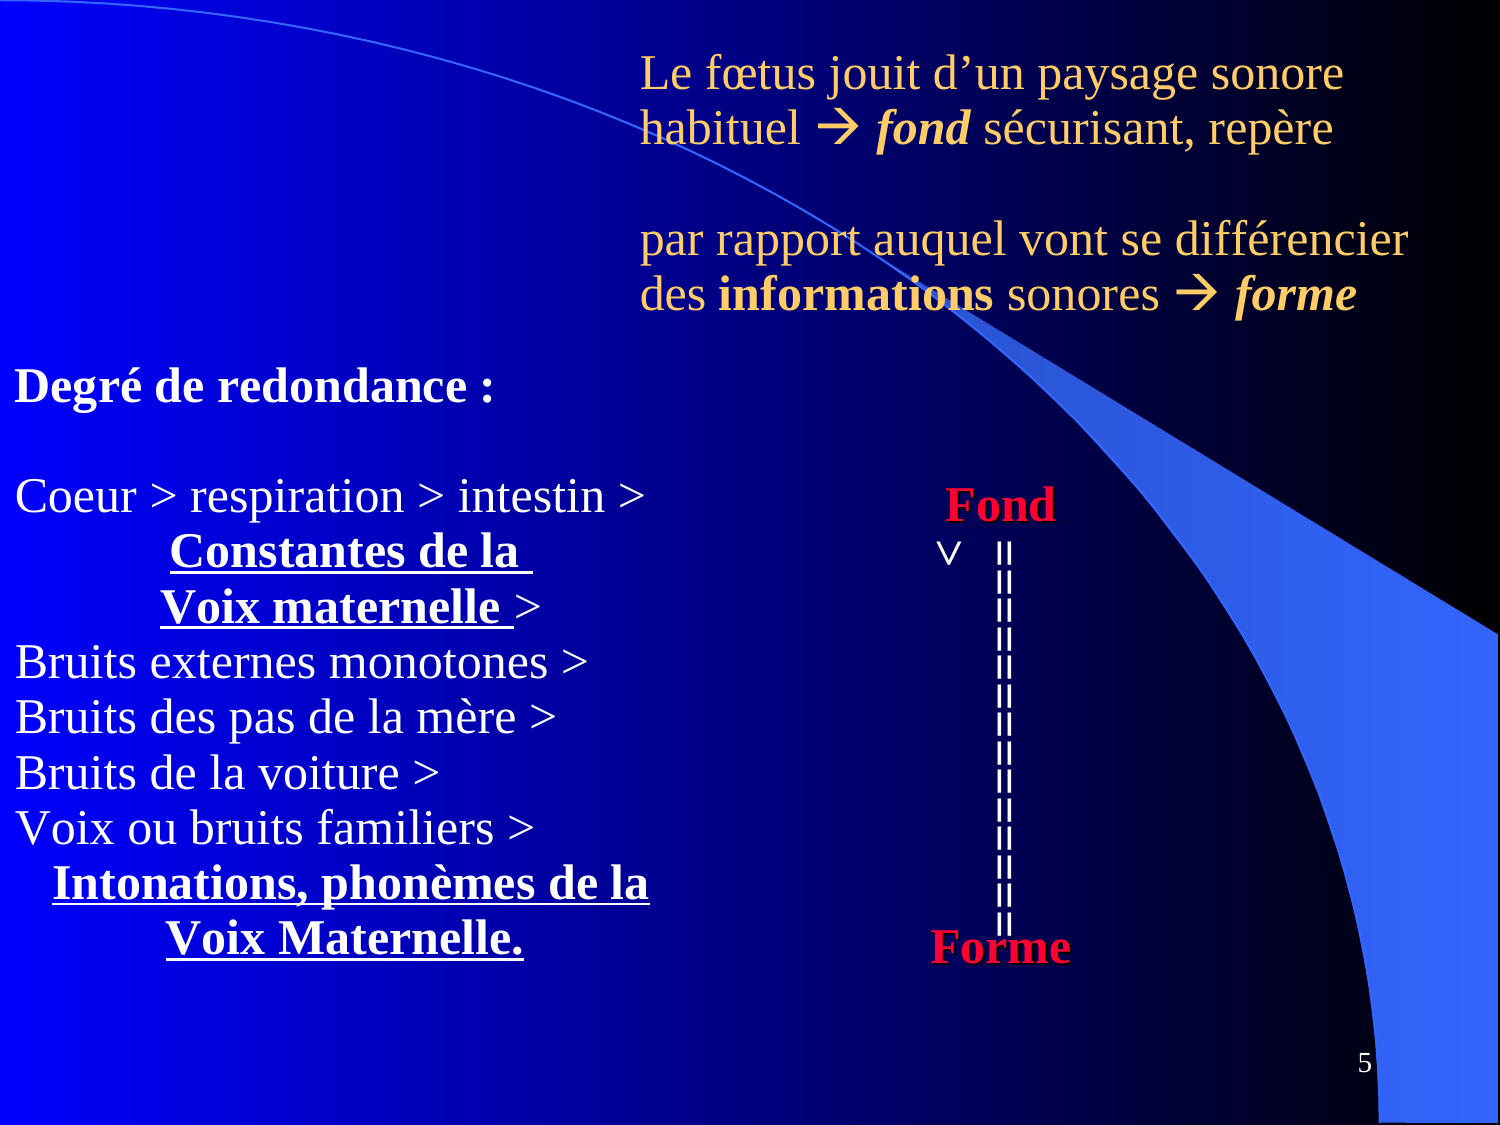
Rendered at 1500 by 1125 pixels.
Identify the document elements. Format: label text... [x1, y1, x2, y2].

text_box Le fœtus jouit d’un paysage sonore habituel  fond sécurisant, repère par rapport auquel vont se différencier des informations sonores  forme [624, 37, 1466, 330]
text_box Degré de redondance : Coeur > respiration > intestin > Constantes de la Voix maternelle > Bruits externes monotones > Bruits des pas de la mère > Bruits de la voiture > Voix ou bruits familiers > Intonations, phonèmes de la Voix Maternelle. [0, 349, 703, 974]
text_box Fond Forme [915, 469, 1087, 983]
